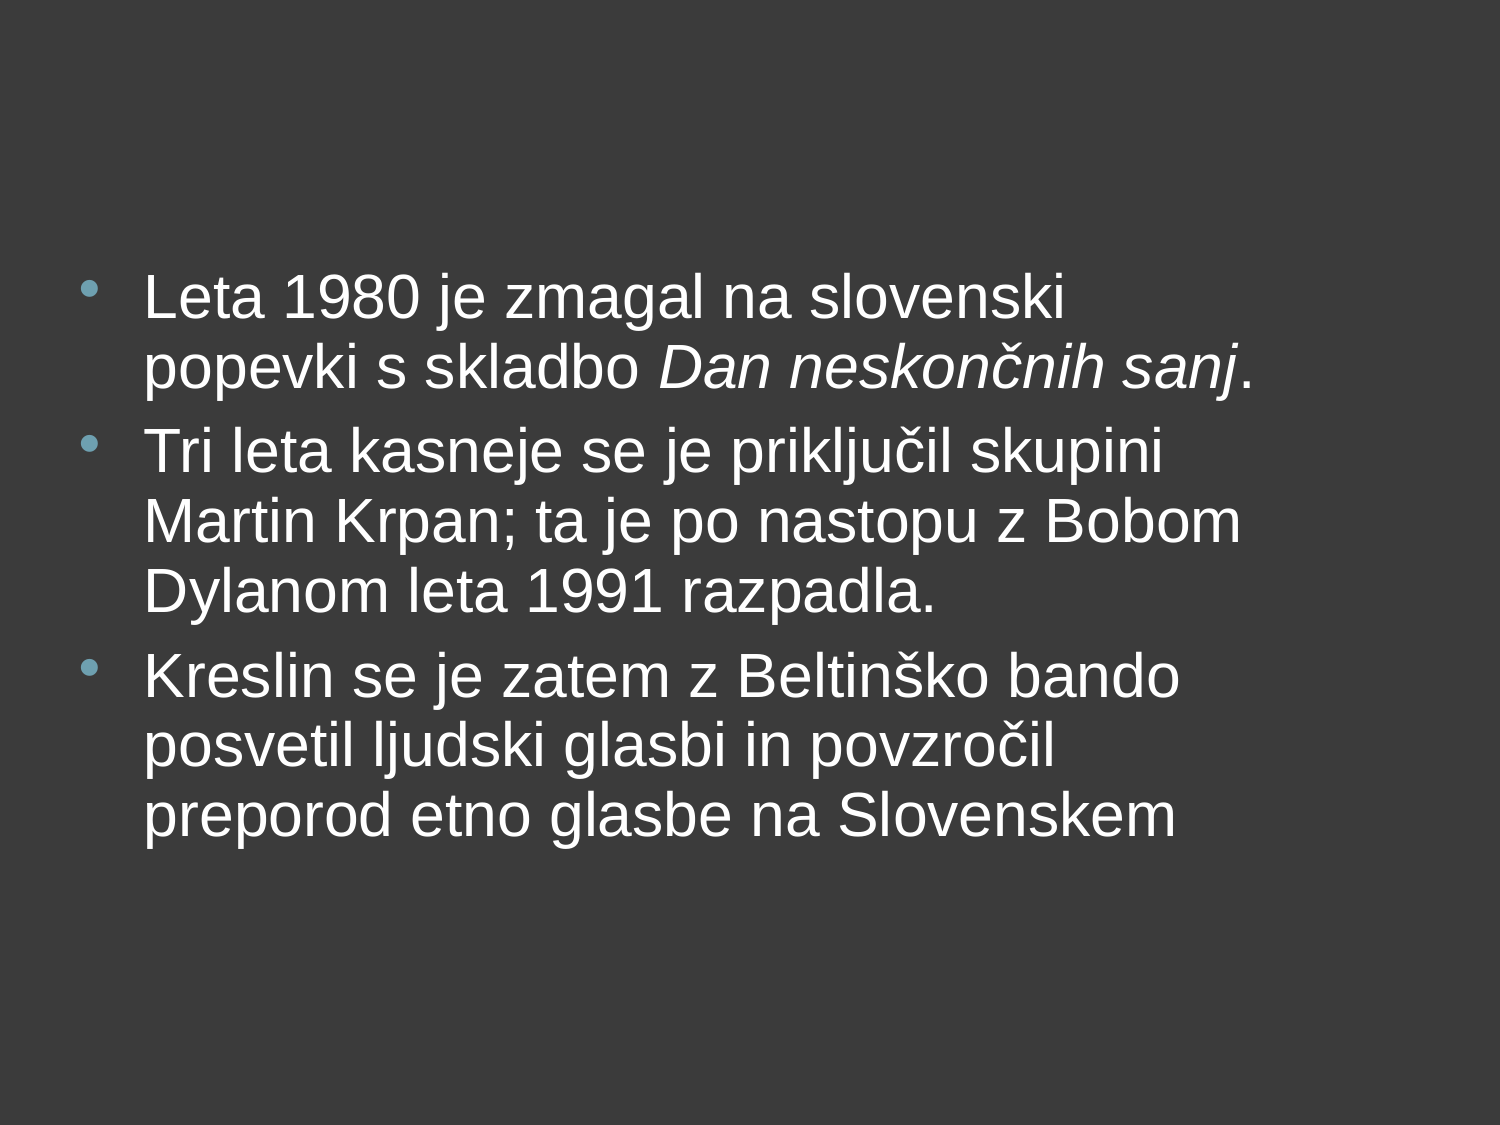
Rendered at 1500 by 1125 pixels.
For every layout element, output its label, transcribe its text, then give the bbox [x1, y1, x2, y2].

list Leta 1980 je zmagal na slovenski popevki s skladbo Dan neskončnih sanj. Tri leta kasneje se je priključil skupini Martin Krpan; ta je po nastopu z Bobom Dylanom leta 1991 razpadla. Kreslin se je zatem z Beltinško bando posvetil ljudski glasbi in povzročil preporod etno glasbe na Slovenskem [75, 262, 1300, 1006]
